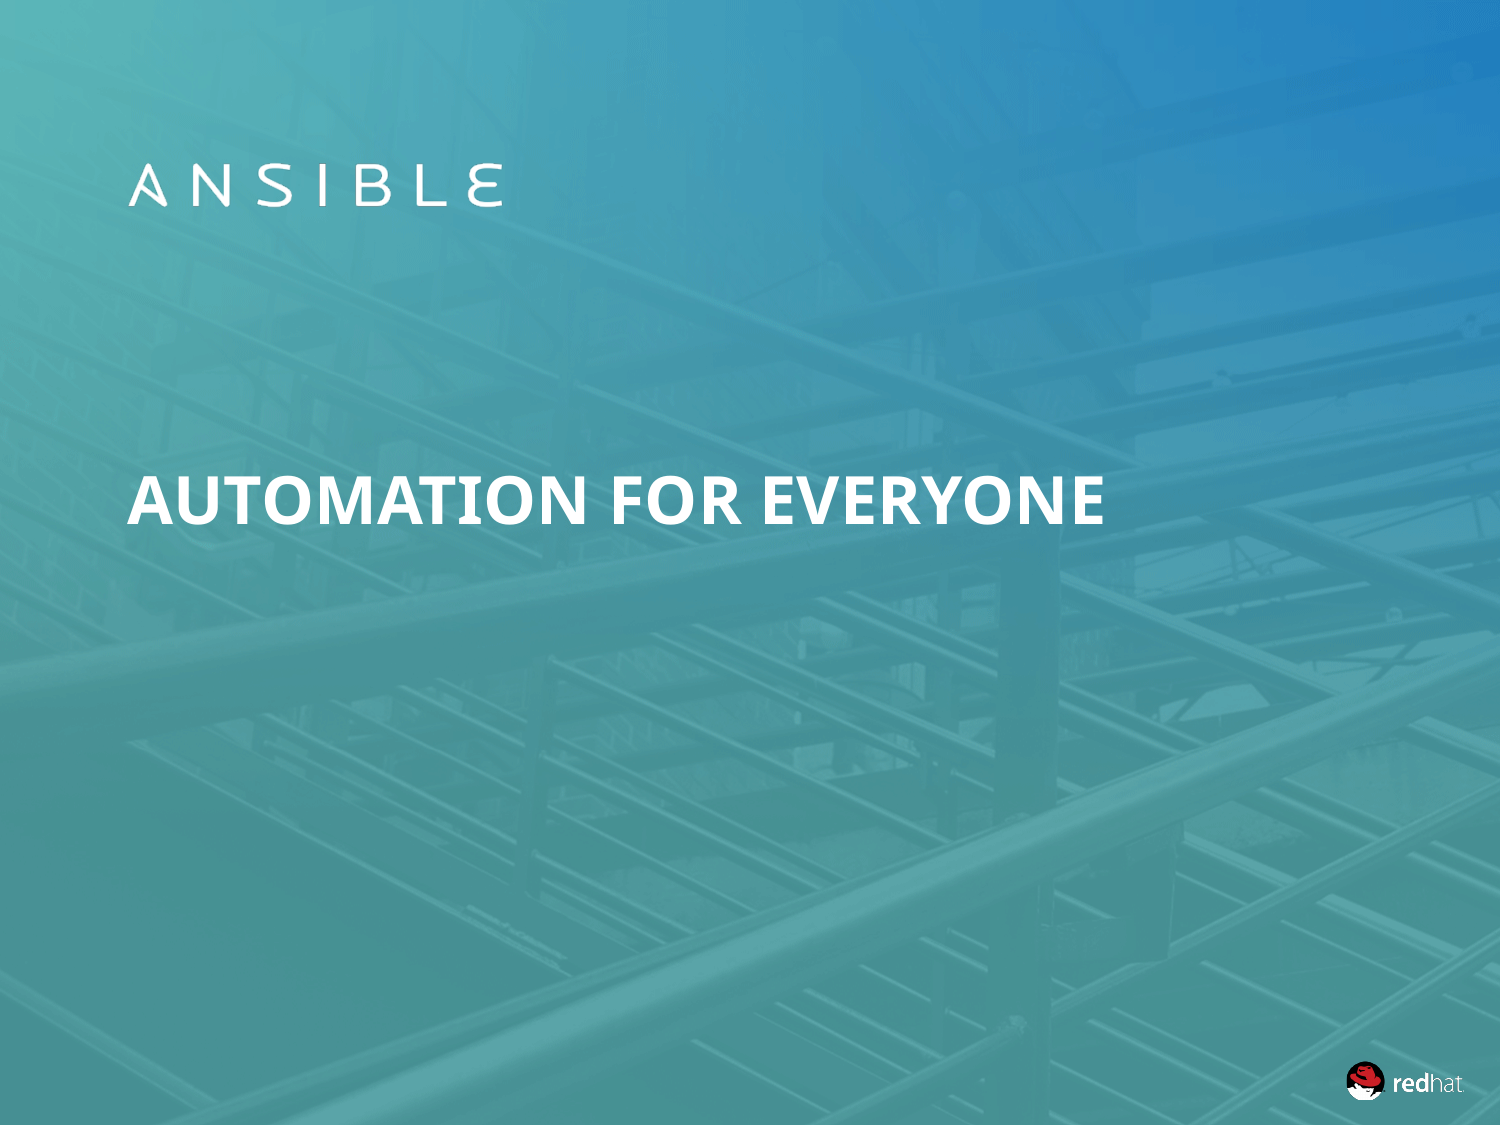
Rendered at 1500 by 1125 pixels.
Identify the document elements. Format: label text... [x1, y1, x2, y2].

title AUTOMATION FOR EVERYONE [112, 355, 1388, 546]
picture [0, 0, 1500, 1125]
